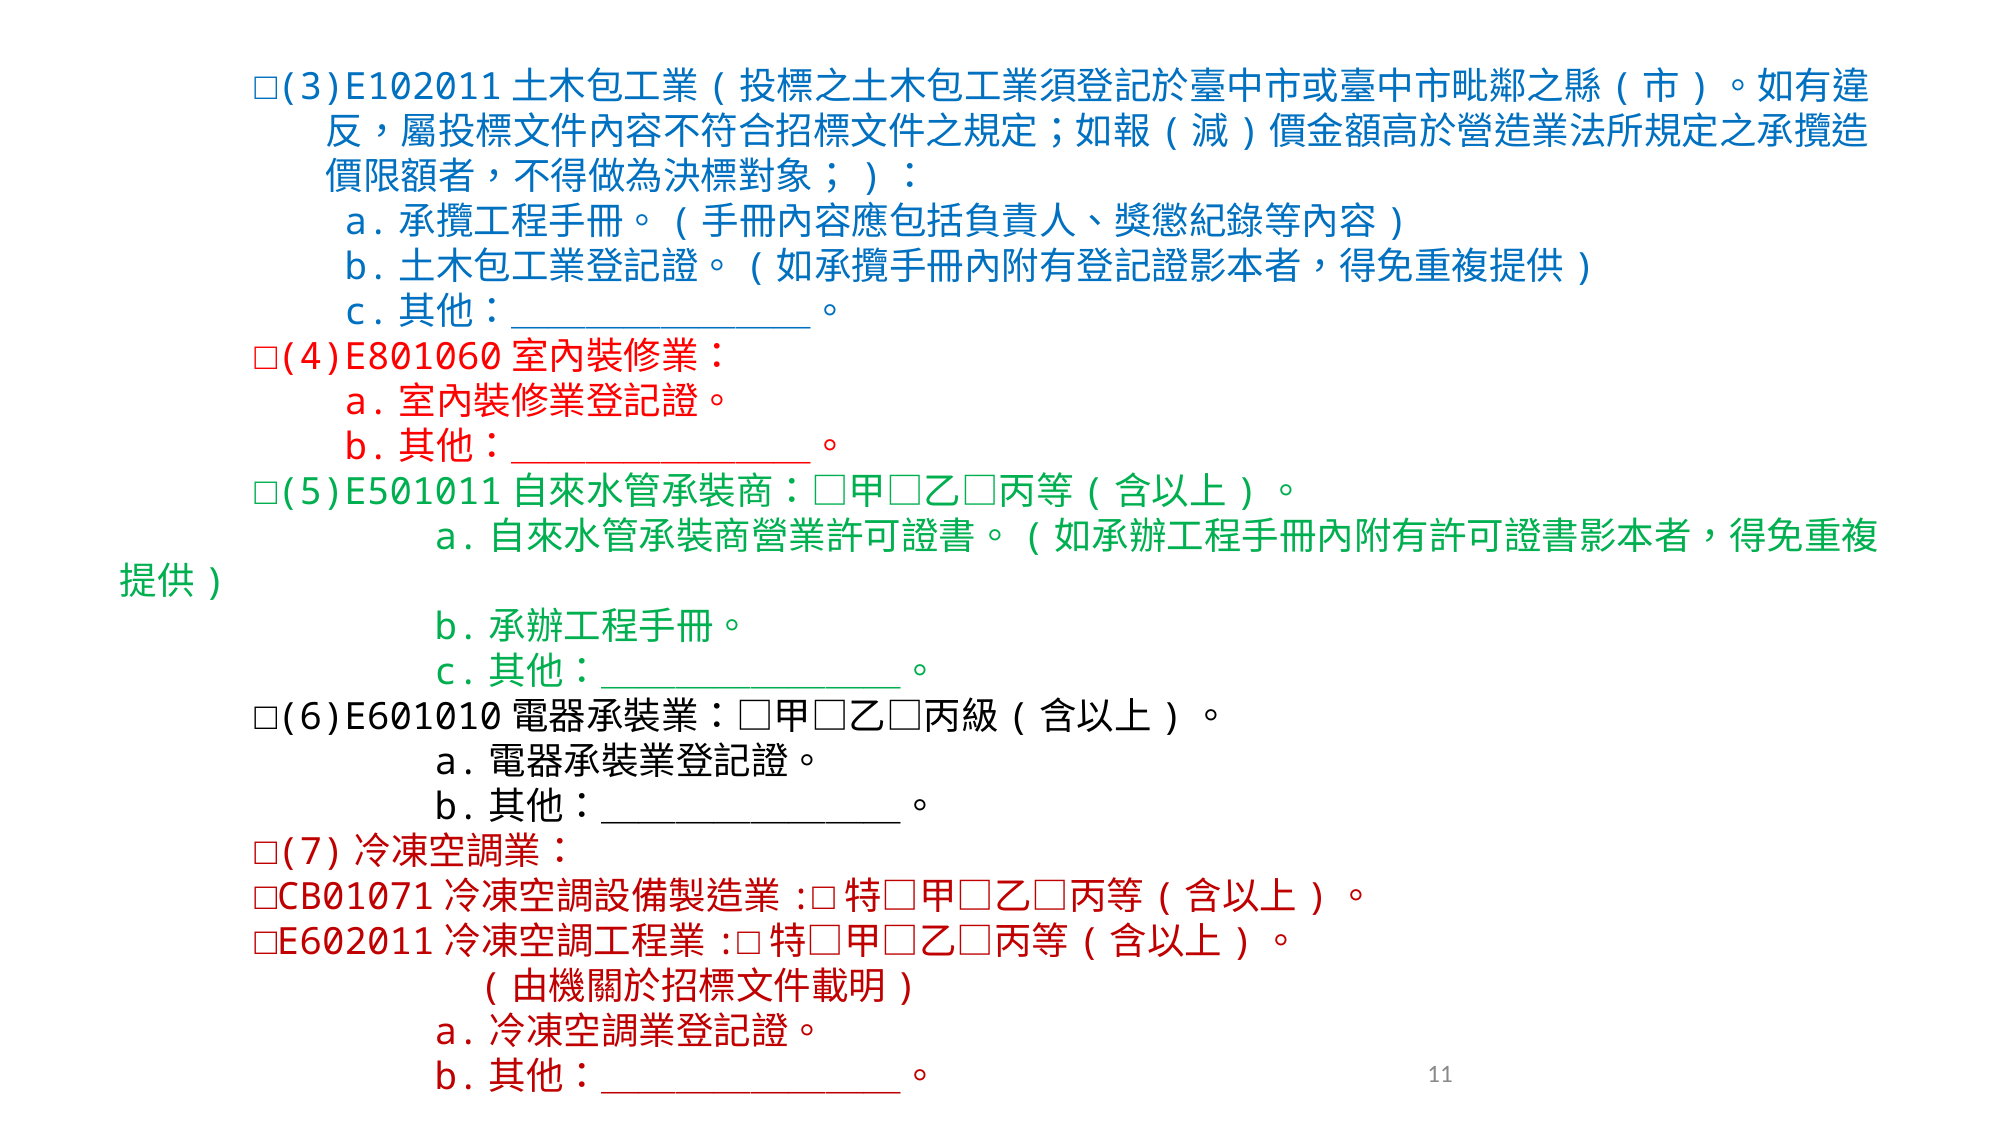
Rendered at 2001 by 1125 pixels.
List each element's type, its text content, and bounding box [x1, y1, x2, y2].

text_box 11 [1412, 1042, 1863, 1103]
text_box □(3)E102011土木包工業(投標之土木包工業須登記於臺中市或臺中市毗鄰之縣(市)。如有違反，屬投標文件內容不符合招標文件之規定；如報(減)價金額高於營造業法所規定之承攬造價限額者，不得做為決標對象；)： a.承攬工程手冊。(手冊內容應包括負責人、獎懲紀錄等內容) b.土木包工業登記證。(如承攬手冊內附有登記證影本者，得免重複提供) c.其他：＿＿＿＿＿＿＿＿。 □(4)E801060室內裝修業： a.室內裝修業登記證。 b.其他：＿＿＿＿＿＿＿＿。 □(5)E501011自來水管承裝商：□甲□乙□丙等(含以上)。 a.自來水管承裝商營業許可證書。(如承辦工程手冊內附有許可證書影本者，得免重複提供) b.承辦工程手冊。 c.其他：＿＿＿＿＿＿＿＿。 □(6)E601010電器承裝業：□甲□乙□丙級(含以上)。 a.電器承裝業登記證。 b.其他：＿＿＿＿＿＿＿＿。 □(7)冷凍空調業： □CB01071冷凍空調設備製造業:□特□甲□乙□丙等(含以上)。 □E602011冷凍空調工程業:□特□甲□乙□丙等(含以上)。 (由機關於招標文件載明) a.冷凍空調業登記證。 b.其他：＿＿＿＿＿＿＿＿。 [105, 55, 1909, 1105]
